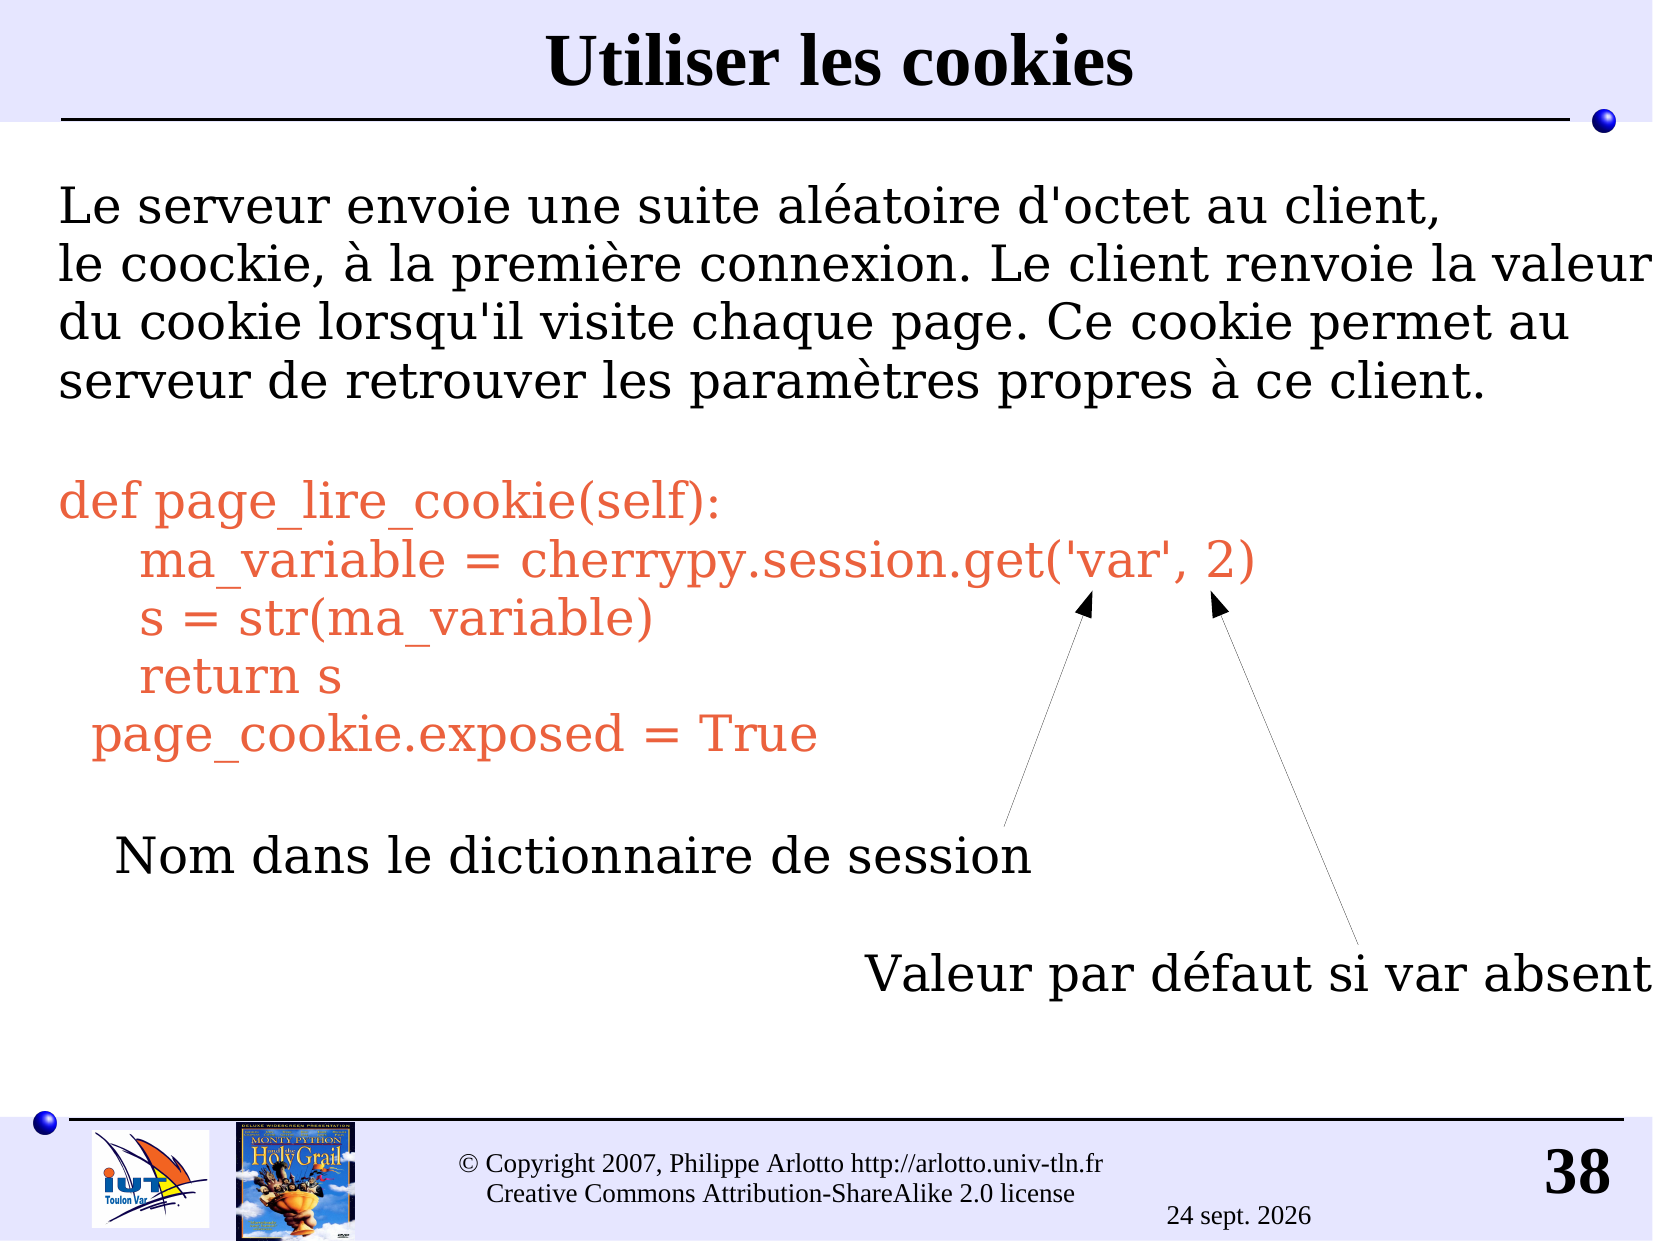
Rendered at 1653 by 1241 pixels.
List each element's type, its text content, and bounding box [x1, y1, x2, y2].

text_box Nom dans le dictionnaire de session [114, 827, 1034, 886]
title Utiliser les cookies [95, 11, 1585, 110]
picture [236, 1122, 355, 1241]
text_box Valeur par défaut si var absent [865, 944, 1653, 1004]
text_box Le serveur envoie une suite aléatoire d'octet au client, le coockie, à la première connexion. Le client renvoie la valeur du cookie lorsqu'il visite chaque page. Ce cookie permet au serveur de retrouver les paramètres propres à ce client. [59, 177, 1653, 527]
text_box def page_lire_cookie(self): ma_variable = cherrypy.session.get('var', 2) s = str(ma_variable) return s page_cookie.exposed = True [59, 472, 1258, 764]
